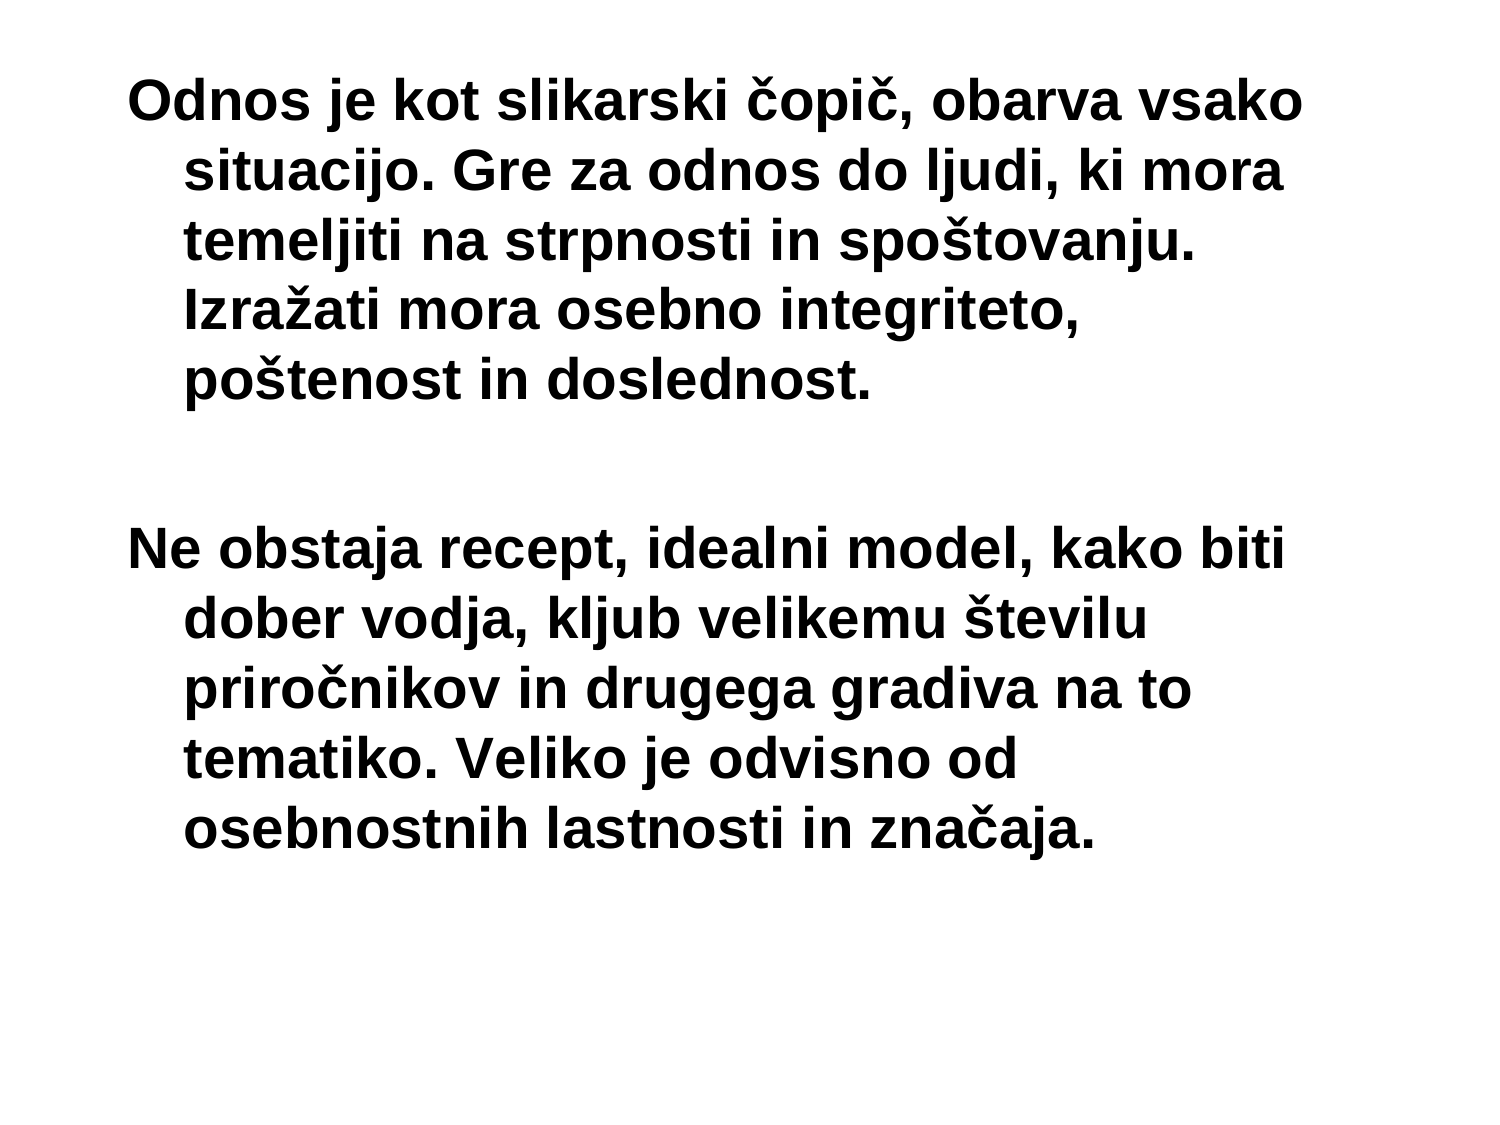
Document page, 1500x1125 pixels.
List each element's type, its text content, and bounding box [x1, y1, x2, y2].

list Odnos je kot slikarski čopič, obarva vsako situacijo. Gre za odnos do ljudi, ki mora temeljiti na strpnosti in spoštovanju. Izražati mora osebno integriteto, poštenost in doslednost. Ne obstaja recept, idealni model, kako biti dober vodja, kljub velikemu številu priročnikov in drugega gradiva na to tematiko. Veliko je odvisno od osebnostnih lastnosti in značaja. [112, 54, 1388, 988]
